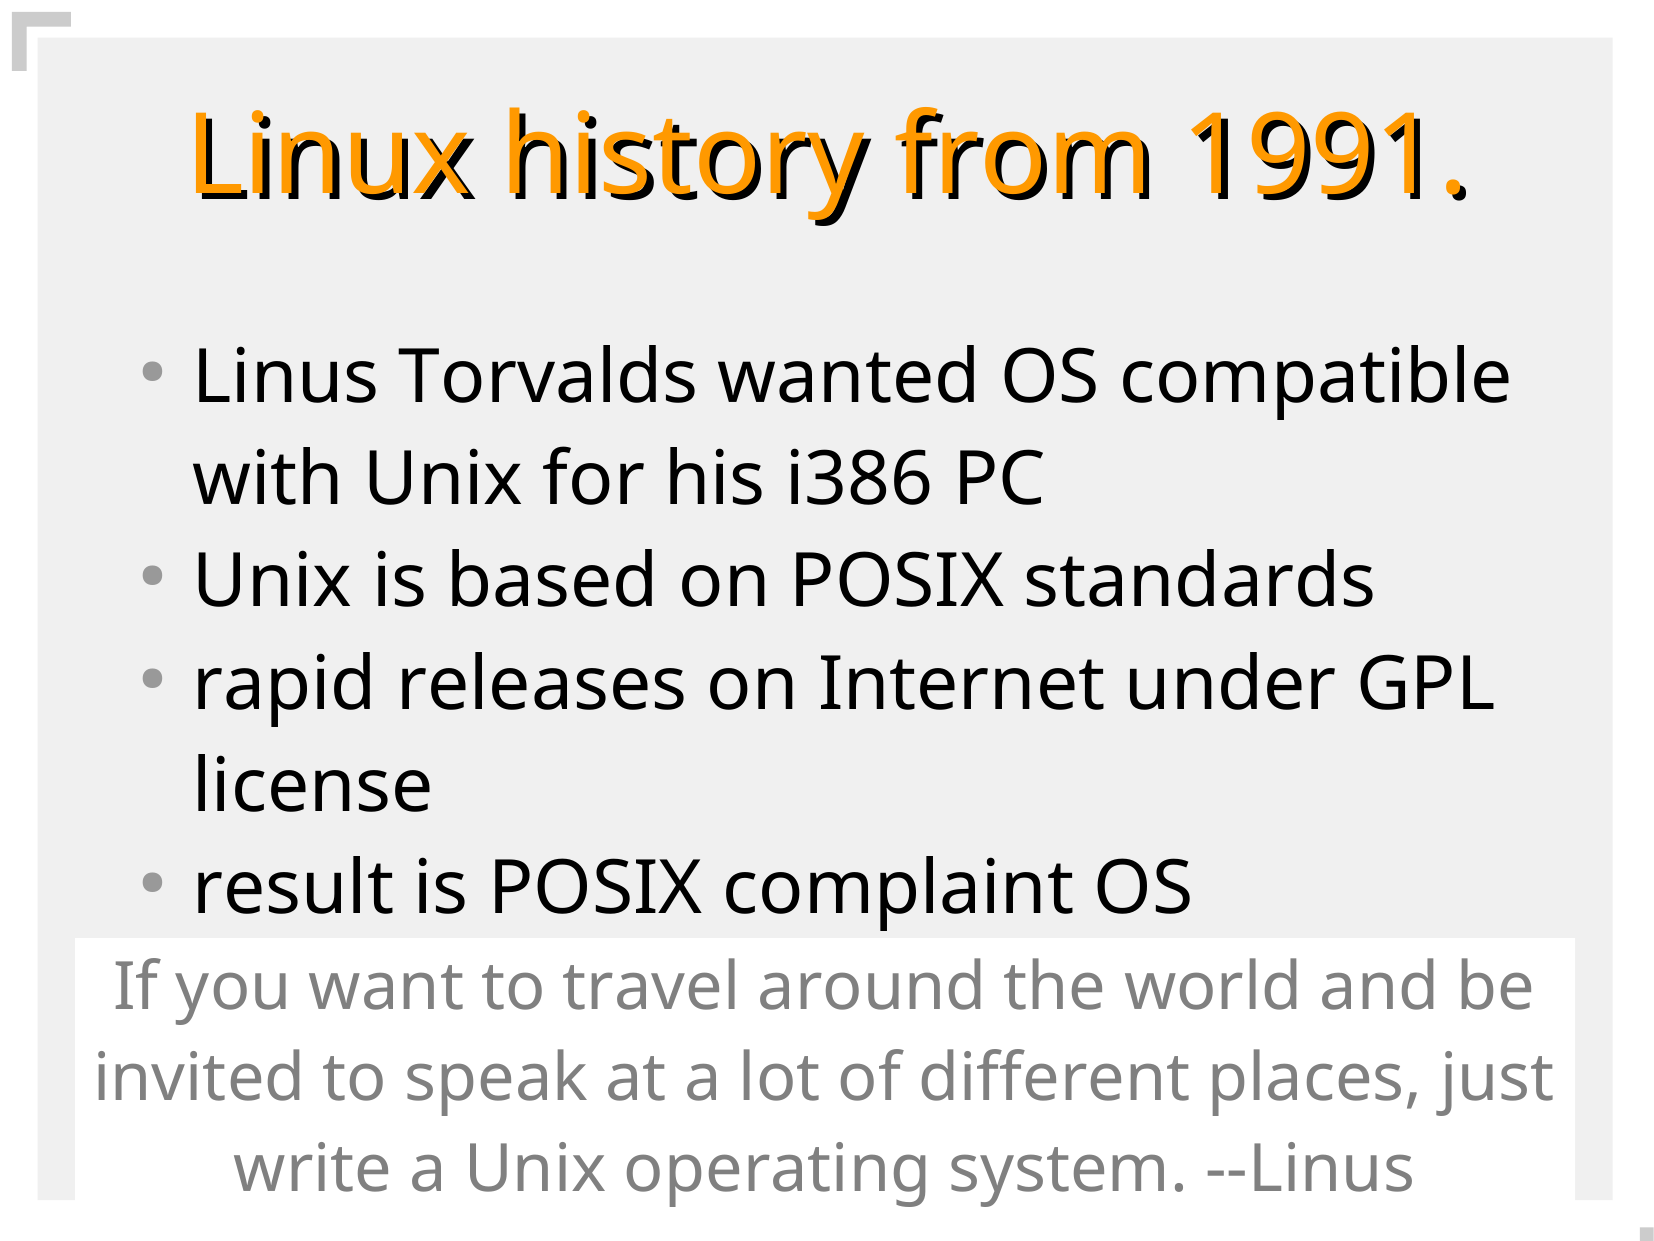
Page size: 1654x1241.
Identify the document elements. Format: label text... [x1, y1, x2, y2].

text_box If you want to travel around the world and be invited to speak at a lot of different places, just write a Unix operating system. --Linus [75, 938, 1576, 1172]
list Linus Torvalds wanted OS compatible with Unix for his i386 PC Unix is based on POSIX standards rapid releases on Internet under GPL license result is POSIX complaint OS [121, 322, 1561, 938]
title Linux history from 1991. [121, 46, 1534, 254]
